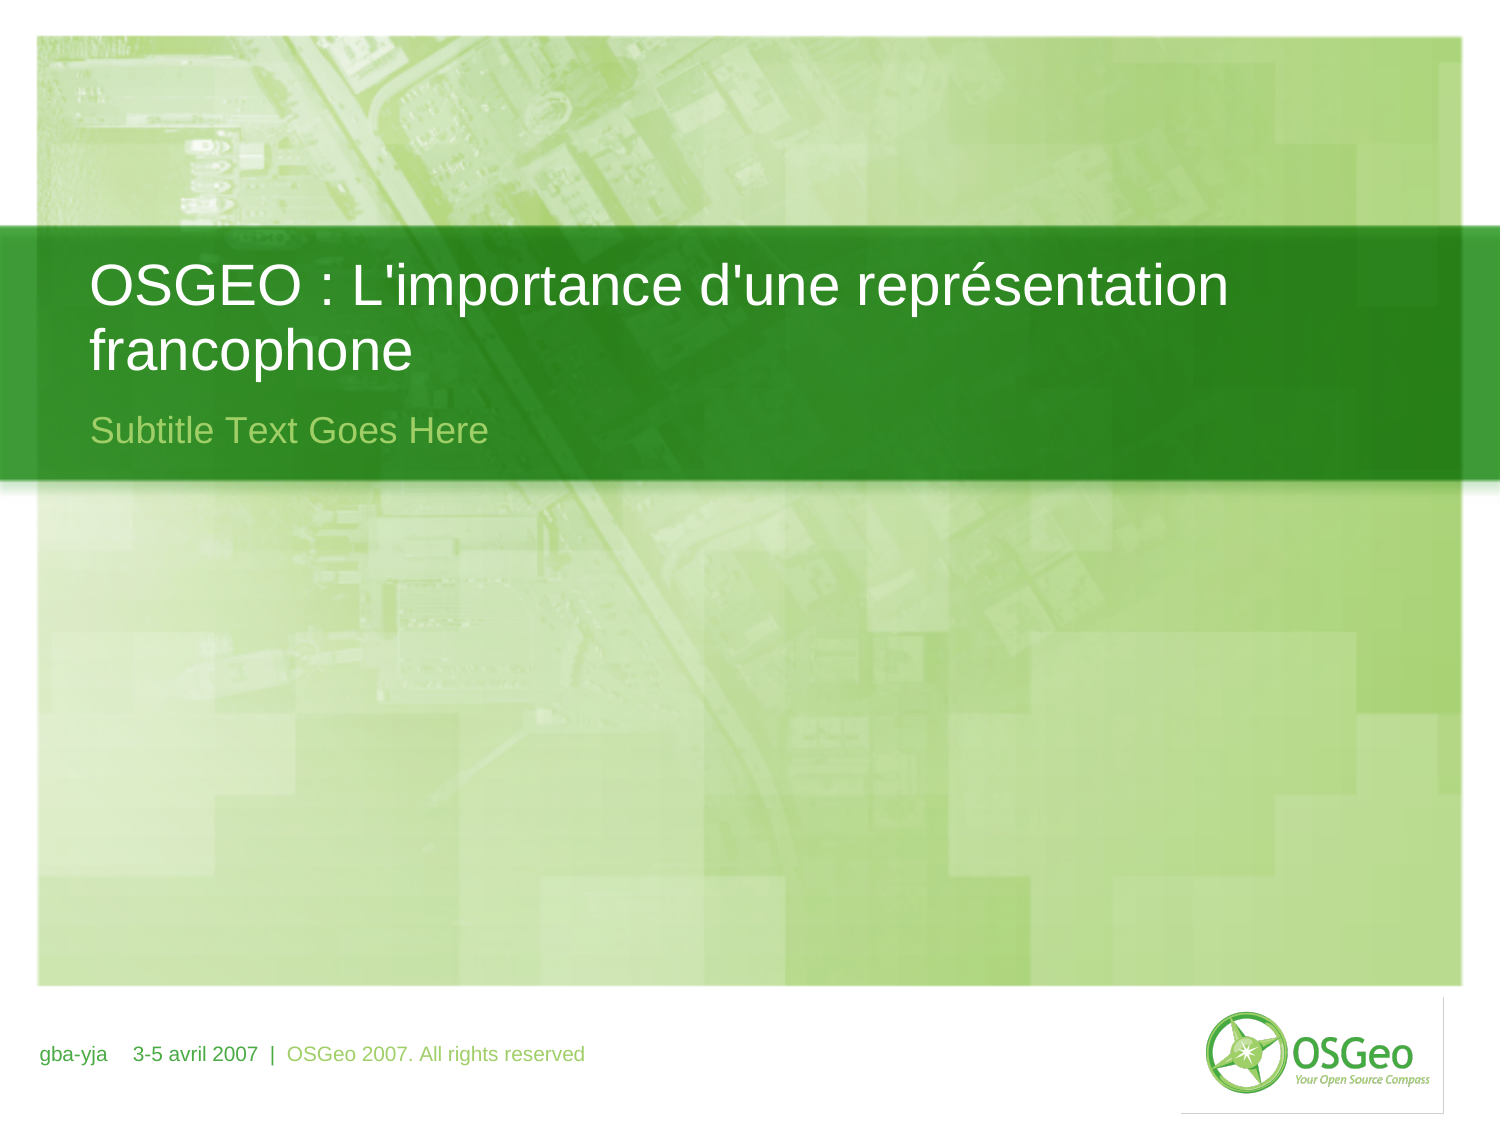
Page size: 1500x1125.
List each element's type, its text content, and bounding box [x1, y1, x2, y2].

text_box 3-5 avril 2007 | OSGeo 2007. All rights reserved [118, 1034, 738, 1074]
picture [0, 1, 1500, 1124]
text_box gba-yja [24, 1034, 118, 1074]
text_box Subtitle Text Goes Here [74, 402, 638, 460]
text_box OSGEO : L'importance d'une représentation francophone [75, 244, 1363, 391]
